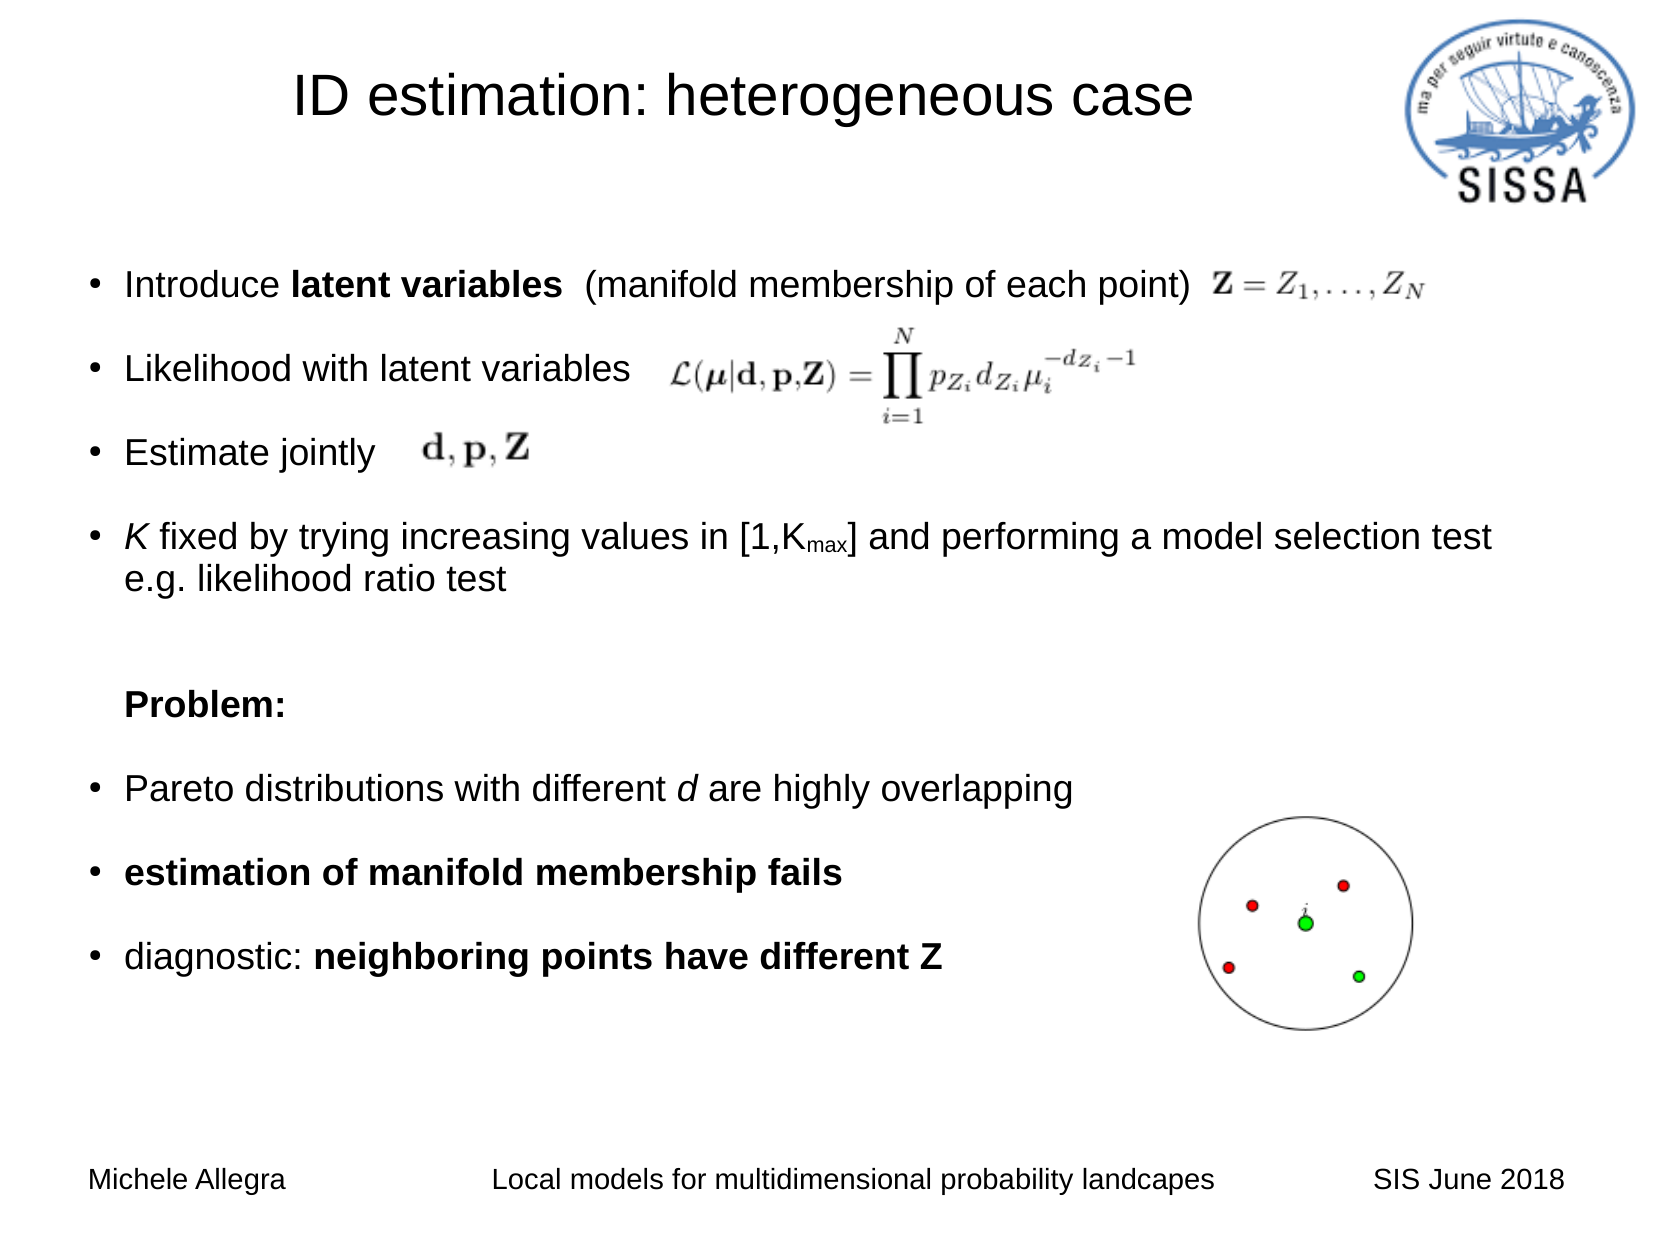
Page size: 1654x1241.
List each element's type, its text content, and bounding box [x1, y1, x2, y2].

text_box Introduce latent variables (manifold membership of each point) Likelihood with latent variables Estimate jointly K fixed by trying increasing values in [1,Kmax] and performing a model selection test e.g. likelihood ratio test Problem: Pareto distributions with different d are highly overlapping estimation of manifold membership fails diagnostic: neighboring points have different Z [88, 173, 1577, 1101]
picture [643, 321, 1183, 461]
subtitle [82, 198, 1571, 1111]
picture [391, 408, 562, 497]
picture [1198, 256, 1440, 313]
title Michele Allegra Local models for multidimensional probability landcapes SIS June 2018 [82, 1141, 1571, 1217]
title ID estimation: heterogeneous case [118, 44, 1371, 147]
picture [1156, 800, 1457, 1056]
picture [1391, 16, 1652, 207]
